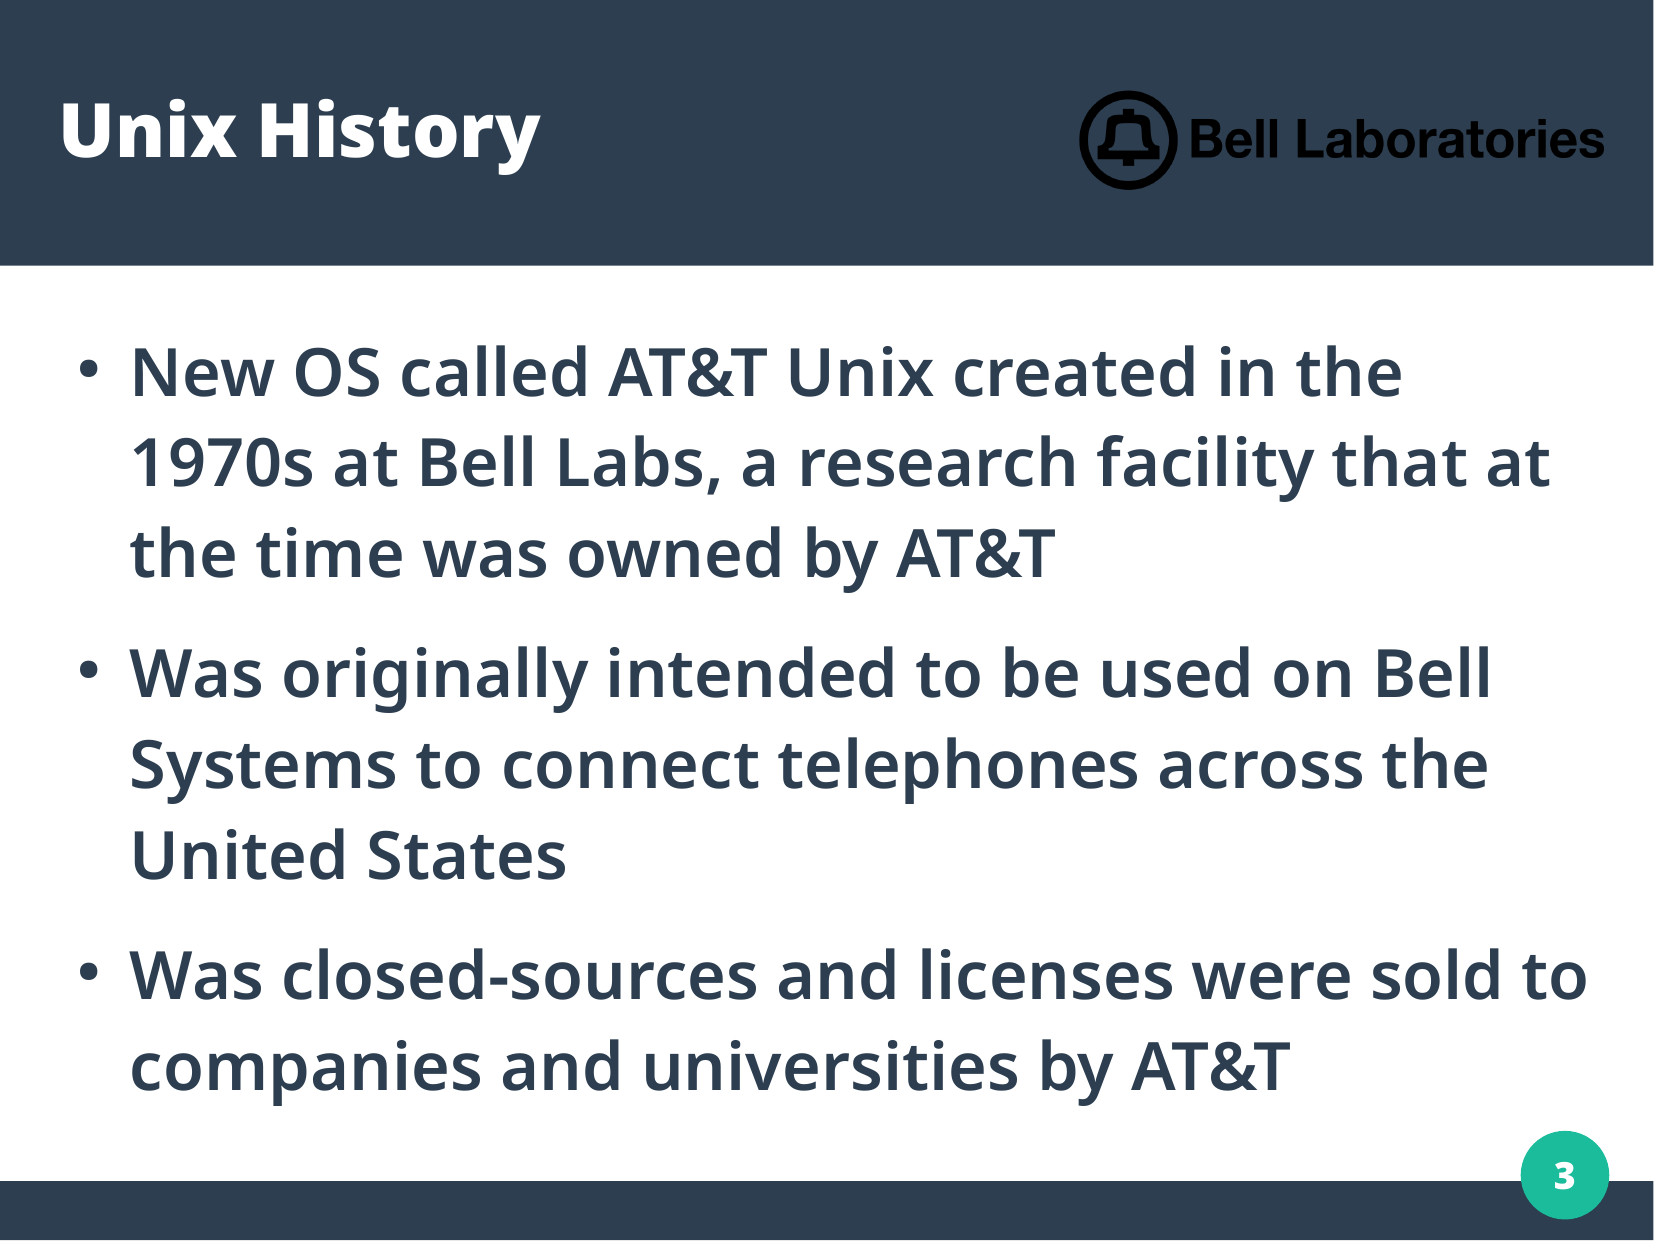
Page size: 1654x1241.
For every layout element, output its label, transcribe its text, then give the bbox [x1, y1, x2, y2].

picture [1077, 89, 1606, 191]
list New OS called AT&T Unix created in the 1970s at Bell Labs, a research facility that at the time was owned by AT&T Was originally intended to be used on Bell Systems to connect telephones across the United States Was closed-sources and licenses were sold to companies and universities by AT&T [59, 324, 1595, 1152]
title Unix History [59, 49, 1595, 207]
